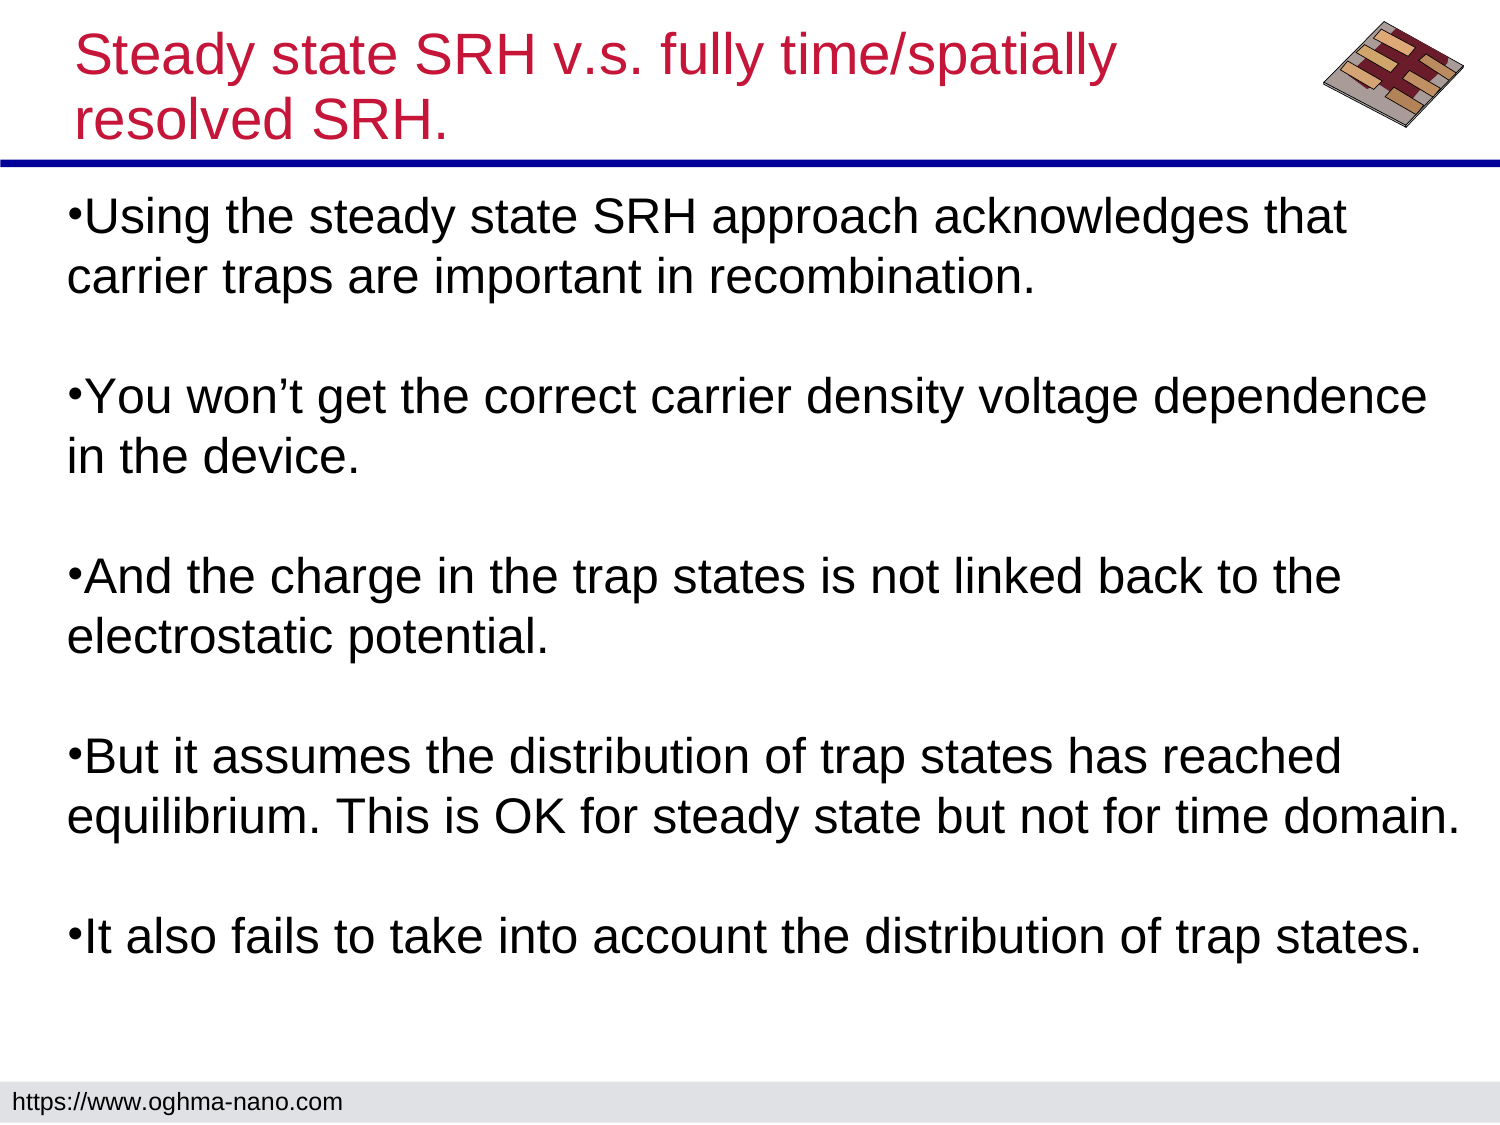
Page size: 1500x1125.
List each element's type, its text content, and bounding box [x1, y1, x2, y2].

title Steady state SRH v.s. fully time/spatially resolved SRH. [59, 14, 1297, 160]
text_box Using the steady state SRH approach acknowledges that carrier traps are important in recombination. You won’t get the correct carrier density voltage dependence in the device. And the charge in the trap states is not linked back to the electrostatic potential. But it assumes the distribution of trap states has reached equilibrium. This is OK for steady state but not for time domain. It also fails to take into account the distribution of trap states. [51, 176, 1489, 1125]
